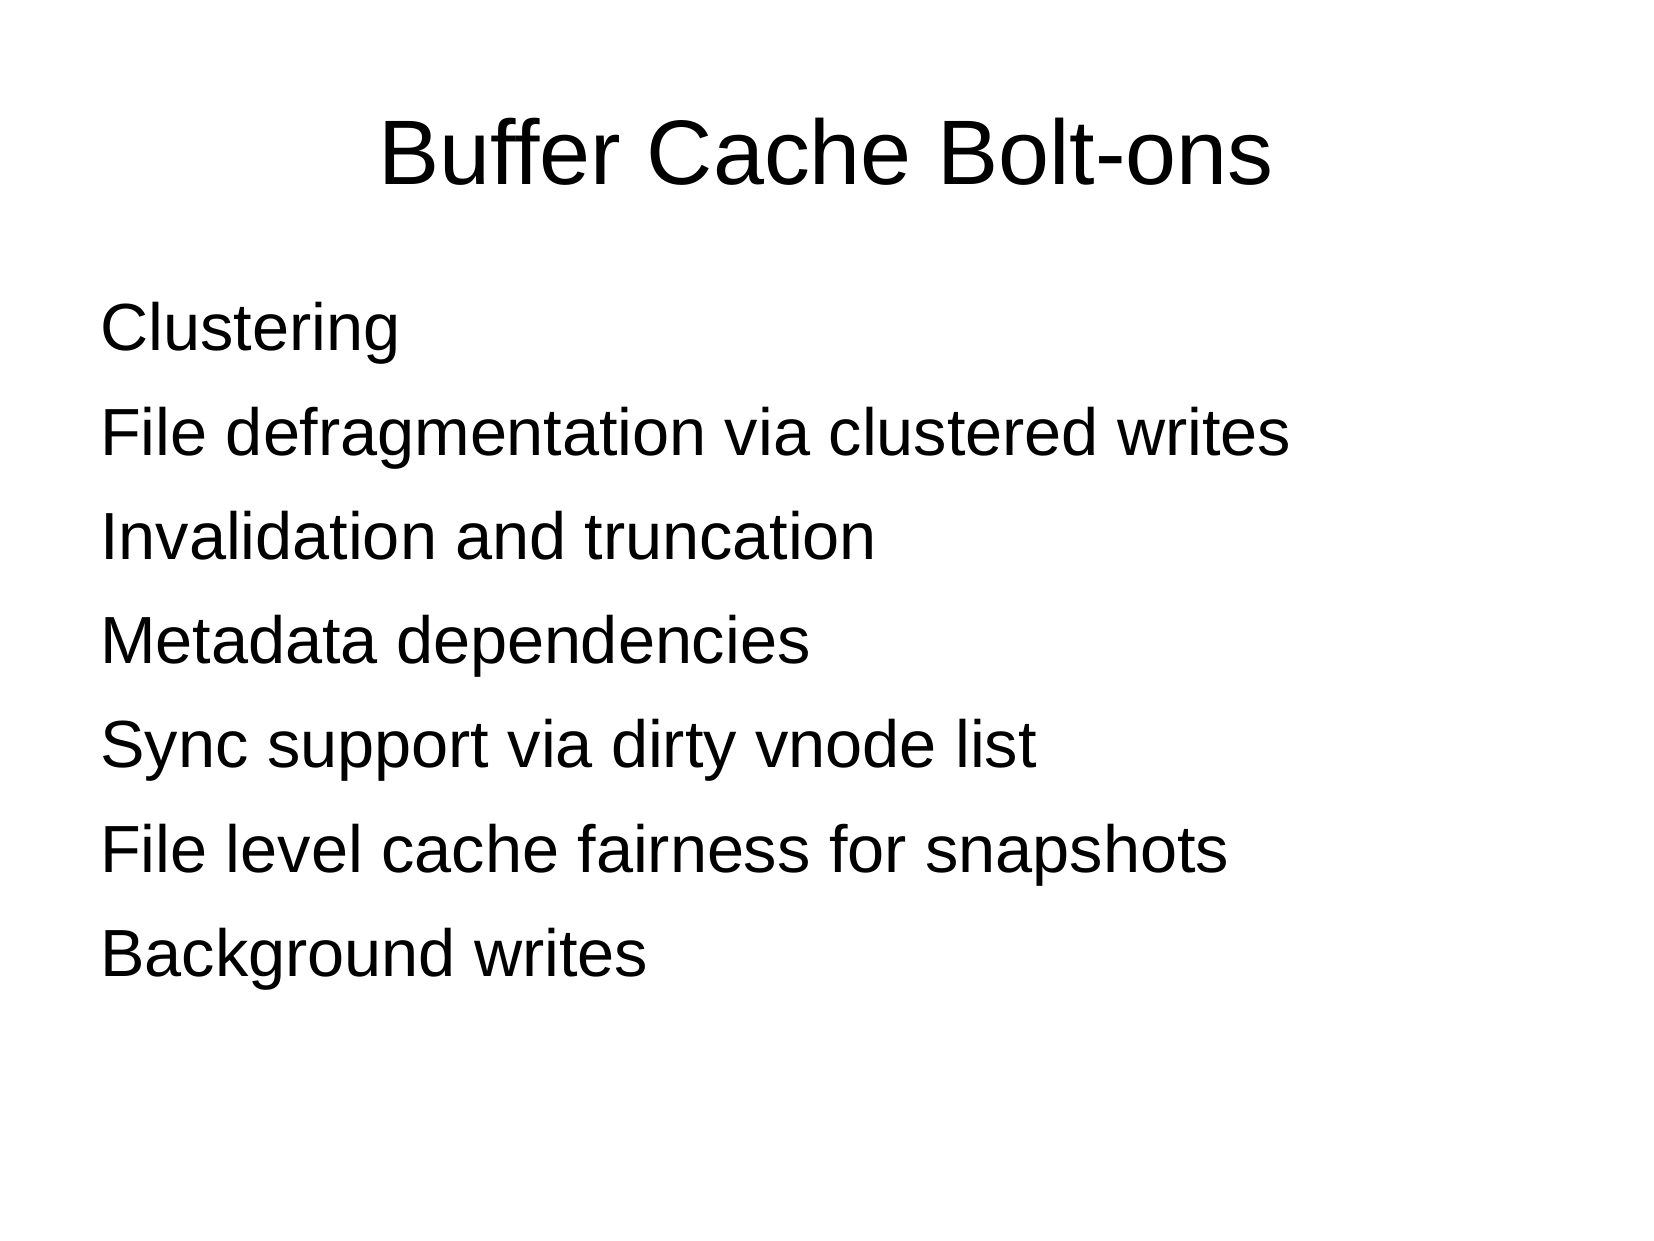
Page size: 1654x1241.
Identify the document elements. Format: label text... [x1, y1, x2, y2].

title Buffer Cache Bolt-ons [82, 56, 1571, 250]
list Clustering File defragmentation via clustered writes Invalidation and truncation Metadata dependencies Sync support via dirty vnode list File level cache fairness for snapshots Background writes [82, 290, 1571, 1094]
